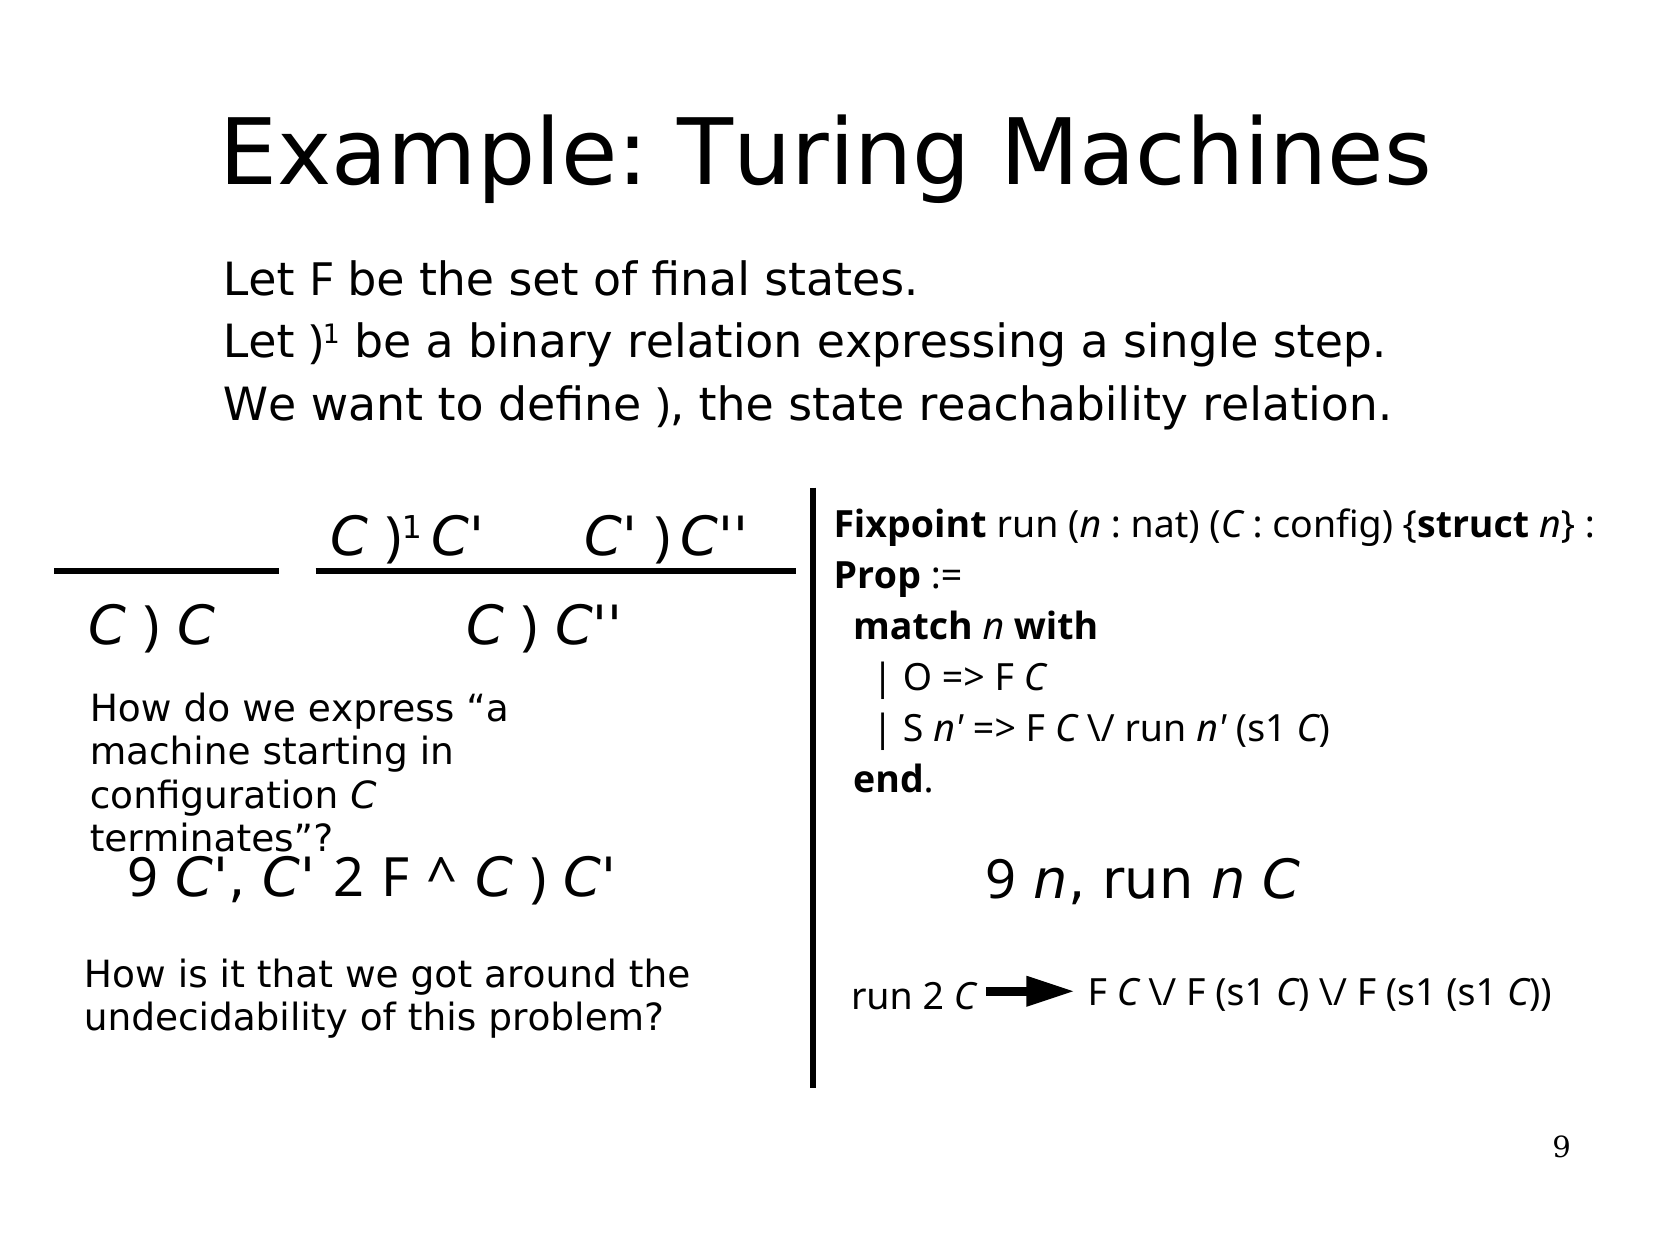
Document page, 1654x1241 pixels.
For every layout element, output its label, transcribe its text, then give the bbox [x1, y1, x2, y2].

text_box C' ) C'' [569, 490, 810, 609]
text_box Fixpoint run (n : nat) (C : config) {struct n} : Prop := match n with | O => F C | S n' => F C \/ run n' (s1 C) end. [818, 490, 1644, 814]
text_box C ) C [73, 578, 317, 696]
text_box C )1 C' [315, 490, 569, 609]
text_box How is it that we got around the undecidability of this problem? [69, 944, 707, 1047]
text_box 9 C', C' 2 F ^ C ) C' [112, 831, 713, 949]
text_box 9 n, run n C [970, 833, 1328, 951]
text_box Let F be the set of final states. Let )1 be a binary relation expressing a single step. We want to define ), the state reachability relation. [208, 238, 1446, 515]
text_box How do we express “a machine starting in configuration C terminates”? [75, 679, 638, 867]
text_box C ) C'' [451, 609, 706, 696]
title Example: Turing Machines [82, 49, 1571, 257]
text_box F C \/ F (s1 C) \/ F (s1 (s1 C)) [1072, 957, 1617, 1023]
text_box run 2 C [836, 961, 1026, 1027]
